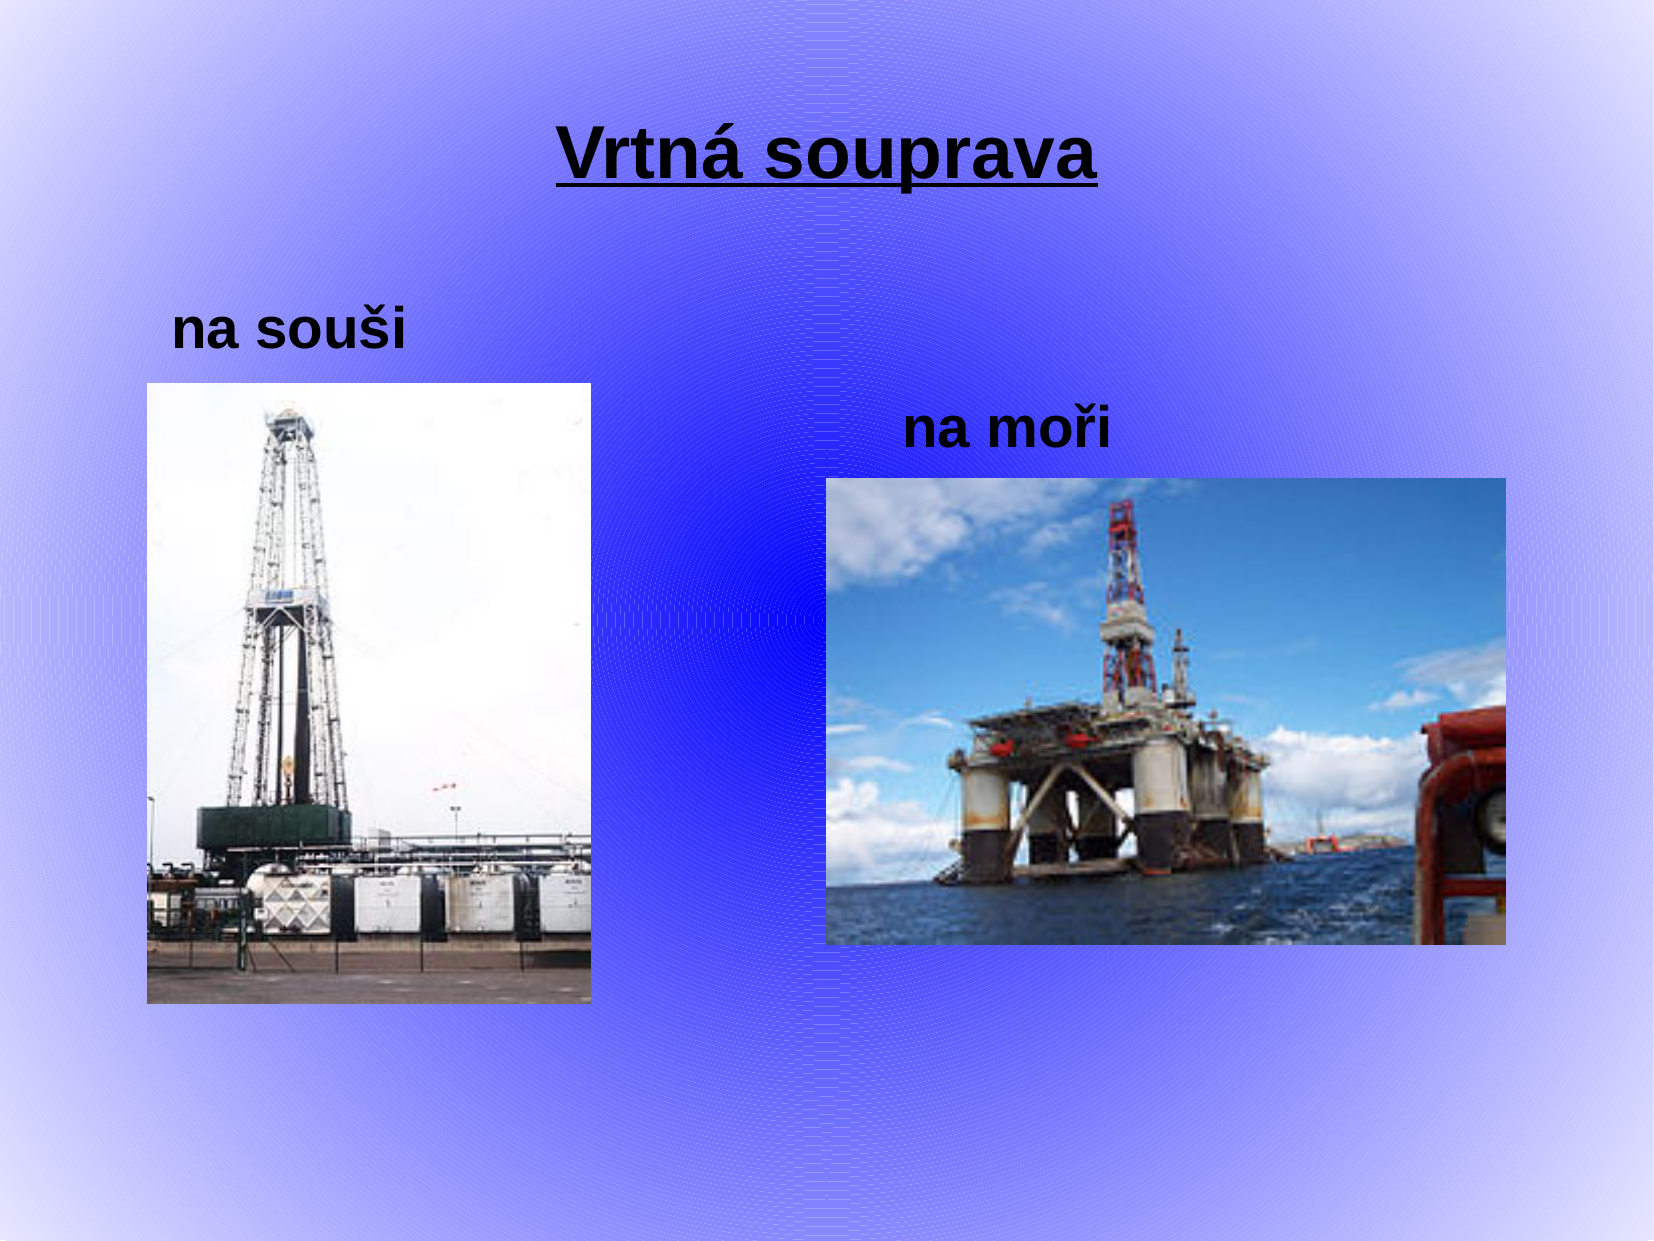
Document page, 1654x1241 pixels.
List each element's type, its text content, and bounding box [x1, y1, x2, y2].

title Vrtná souprava [82, 0, 1571, 208]
list na souši na moři [82, 290, 1571, 1109]
picture [826, 479, 1506, 945]
picture [147, 383, 591, 1004]
